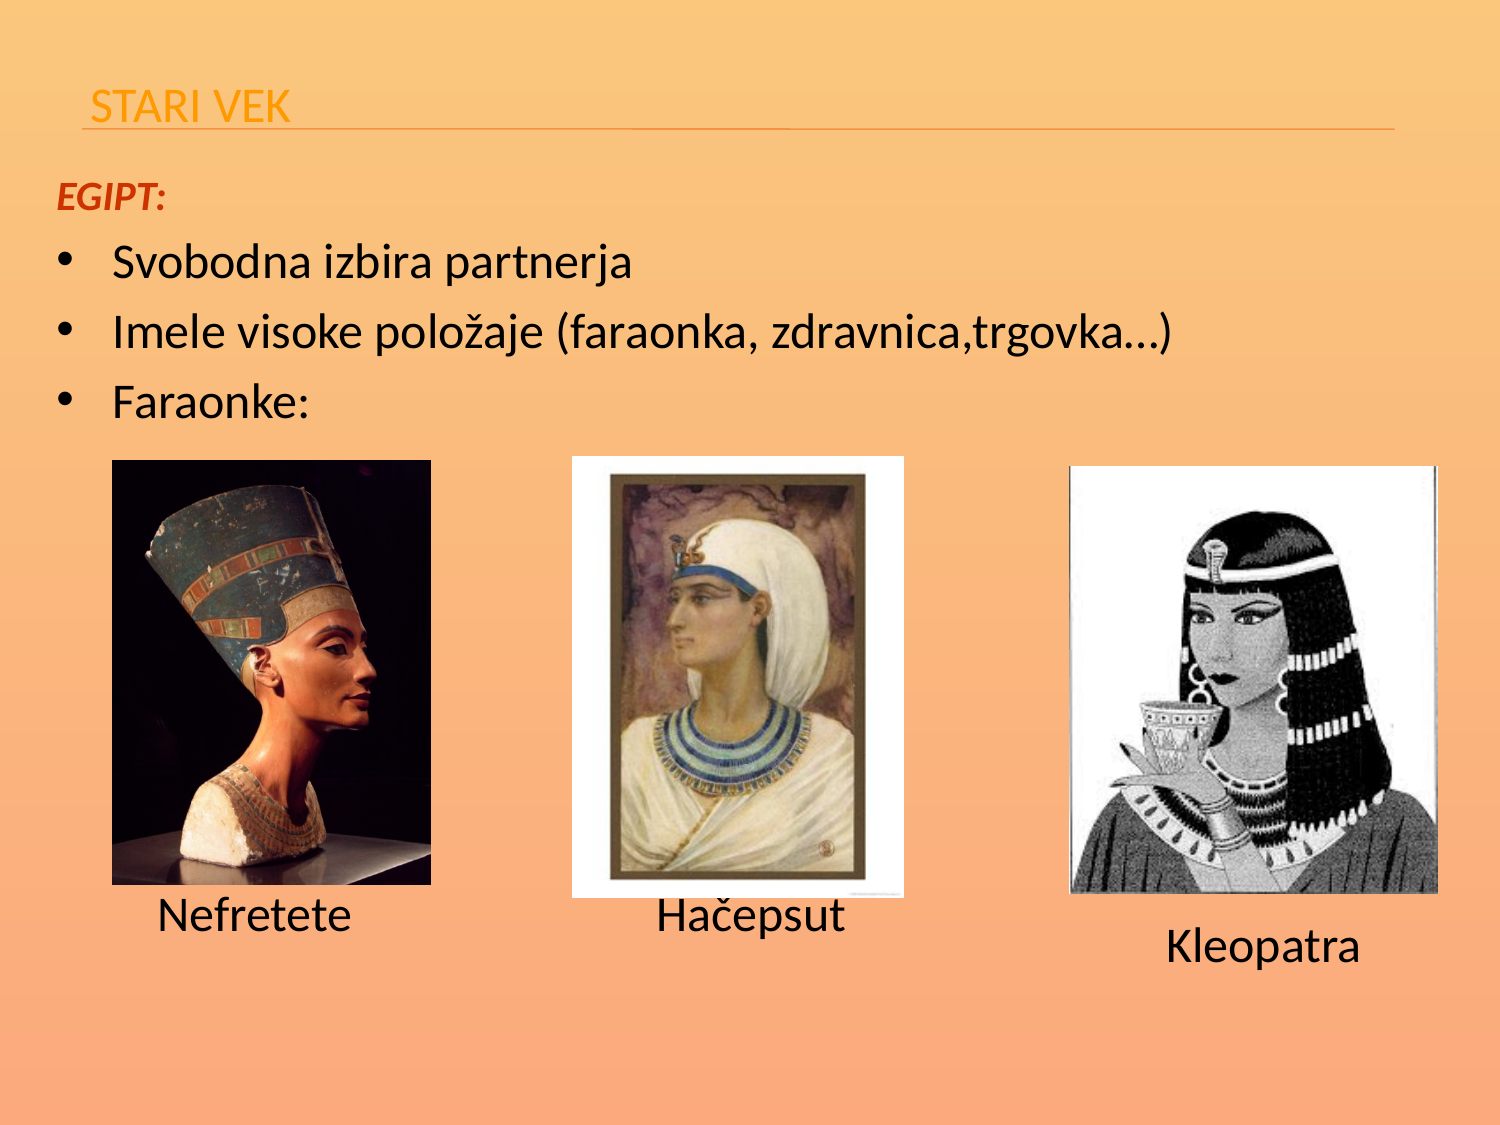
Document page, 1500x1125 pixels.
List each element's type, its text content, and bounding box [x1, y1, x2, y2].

title STARI VEK [75, 45, 1425, 160]
picture [572, 456, 904, 898]
picture [1069, 466, 1438, 894]
picture [112, 460, 431, 885]
text_box Kleopatra [1151, 904, 1400, 980]
list EGIPT: Svobodna izbira partnerja Imele visoke položaje (faraonka, zdravnica,trgovka…) Faraonke: Nefretete Hačepsut [41, 160, 1500, 1083]
